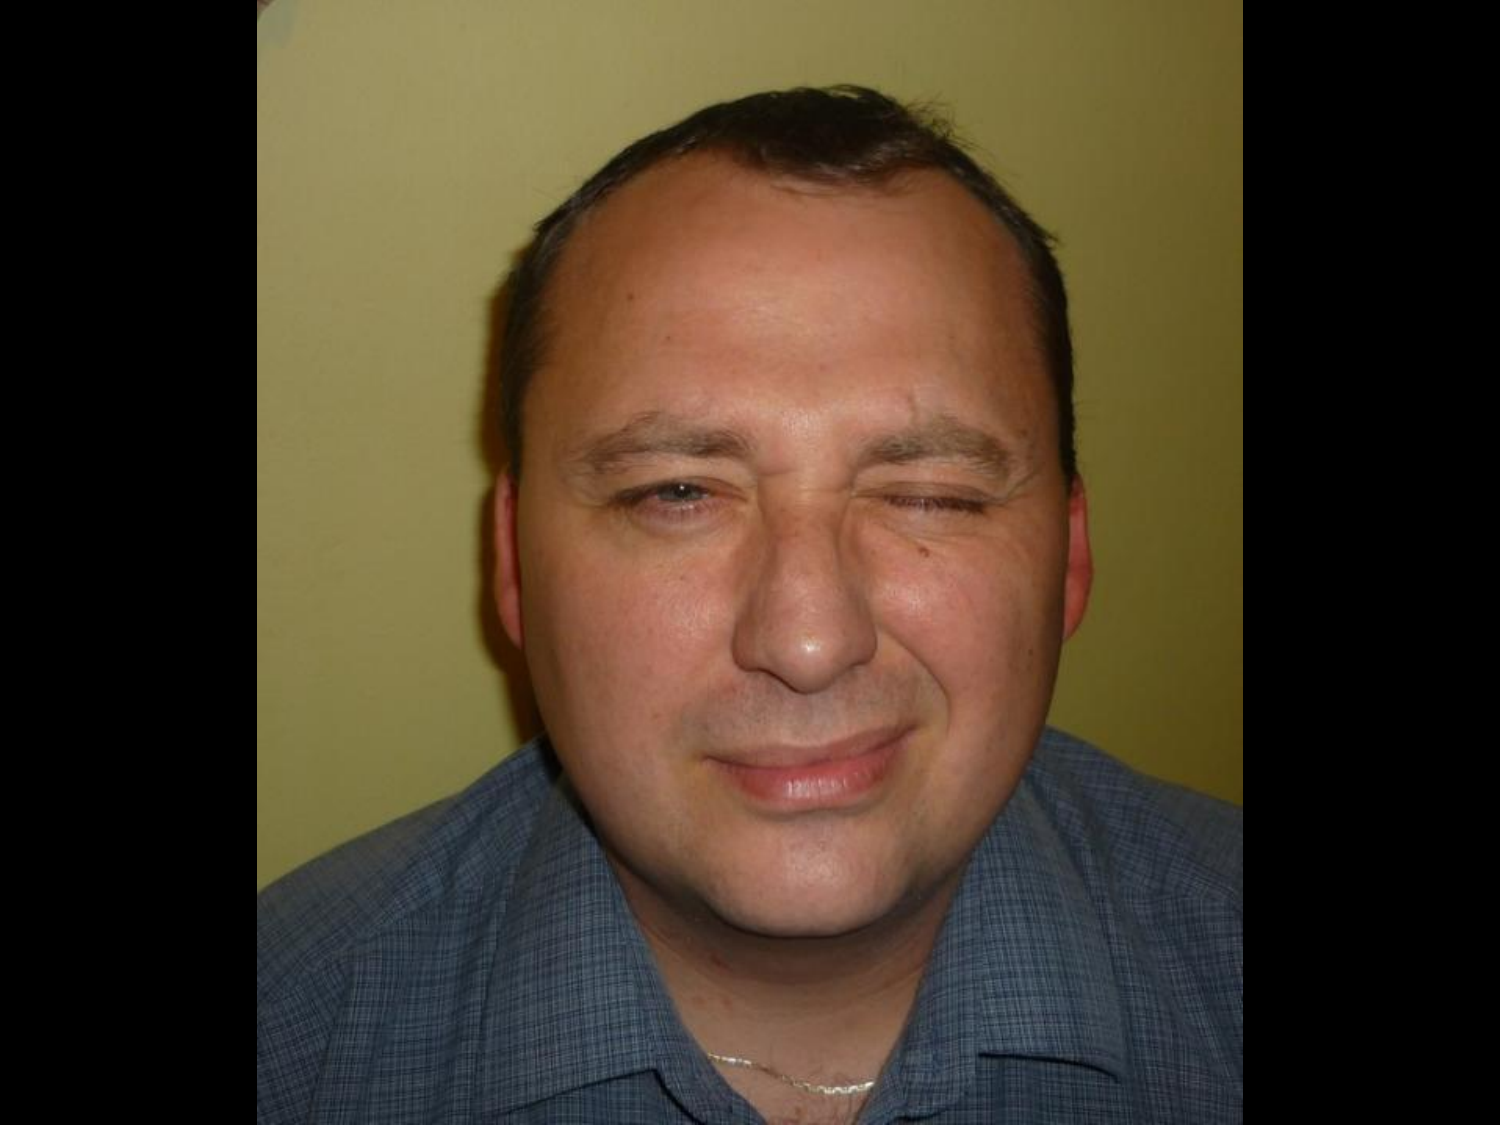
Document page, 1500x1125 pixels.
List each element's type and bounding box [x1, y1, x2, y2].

picture [257, 0, 1243, 1125]
